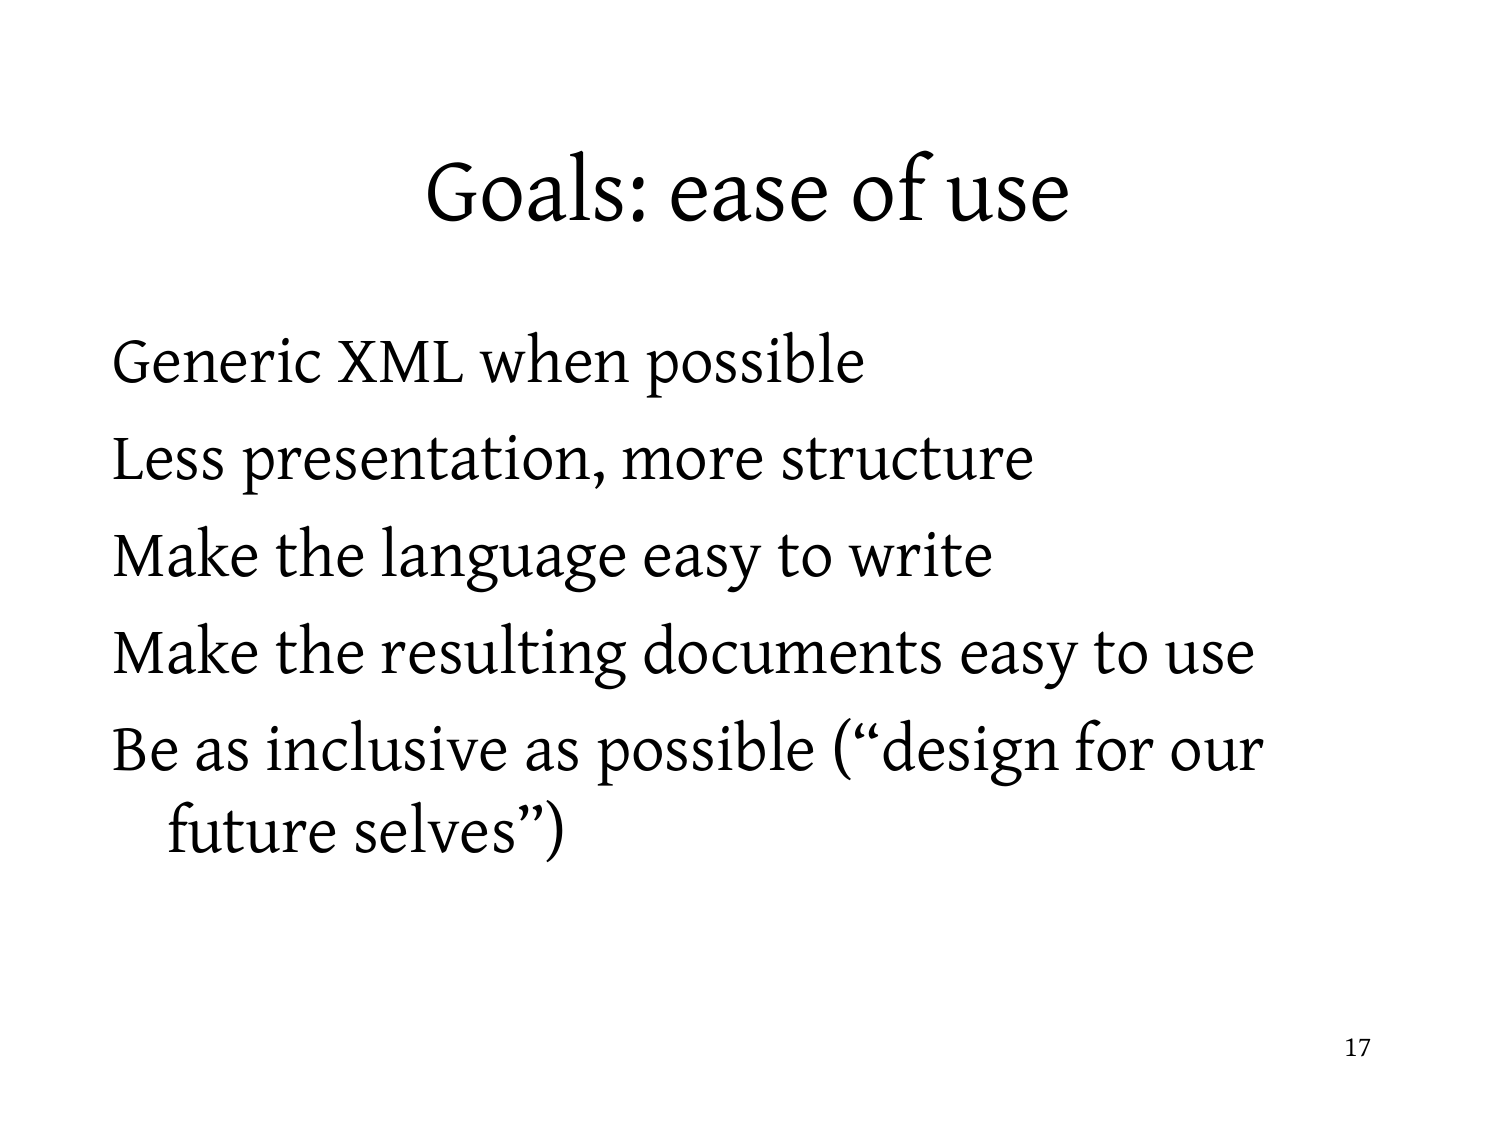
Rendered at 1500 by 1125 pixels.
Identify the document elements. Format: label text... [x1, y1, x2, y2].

list Generic XML when possible Less presentation, more structure Make the language easy to write Make the resulting documents easy to use Be as inclusive as possible (“design for our future selves”) [112, 324, 1387, 1013]
title Goals: ease of use [112, 63, 1387, 324]
